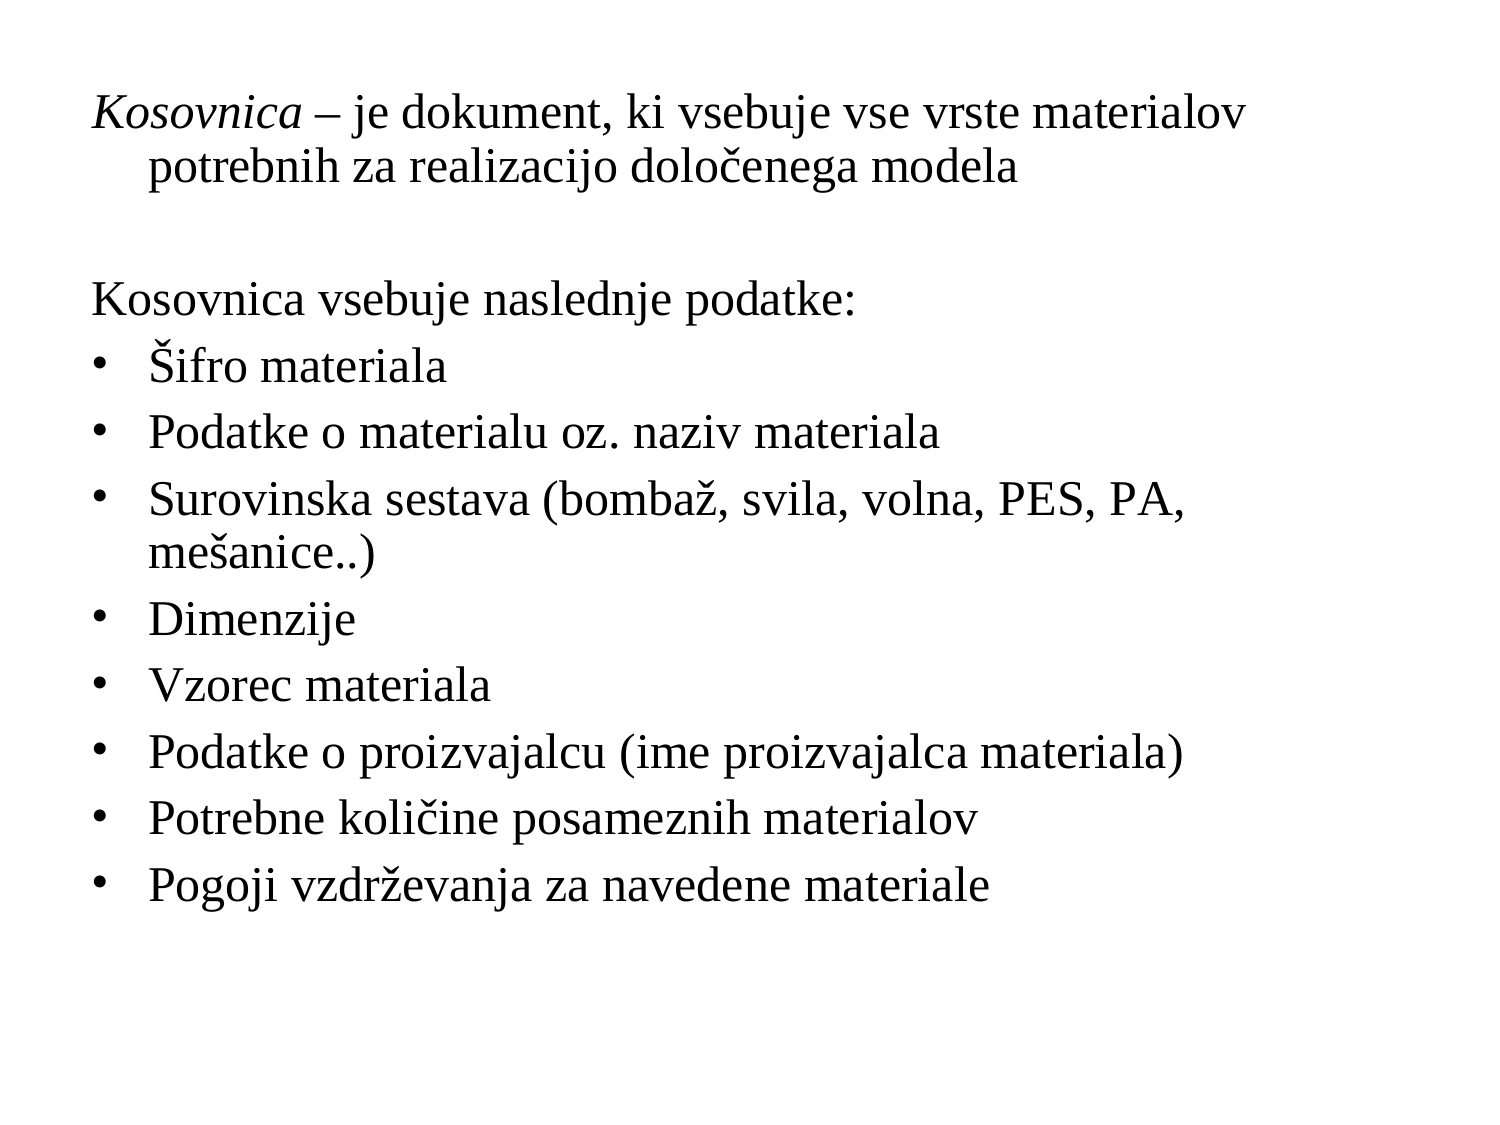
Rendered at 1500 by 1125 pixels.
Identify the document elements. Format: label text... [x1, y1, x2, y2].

list Kosovnica – je dokument, ki vsebuje vse vrste materialov potrebnih za realizacijo določenega modela Kosovnica vsebuje naslednje podatke: Šifro materiala Podatke o materialu oz. naziv materiala Surovinska sestava (bombaž, svila, volna, PES, PA, mešanice..) Dimenzije Vzorec materiala Podatke o proizvajalcu (ime proizvajalca materiala) Potrebne količine posameznih materialov Pogoji vzdrževanja za navedene materiale [76, 78, 1412, 1095]
